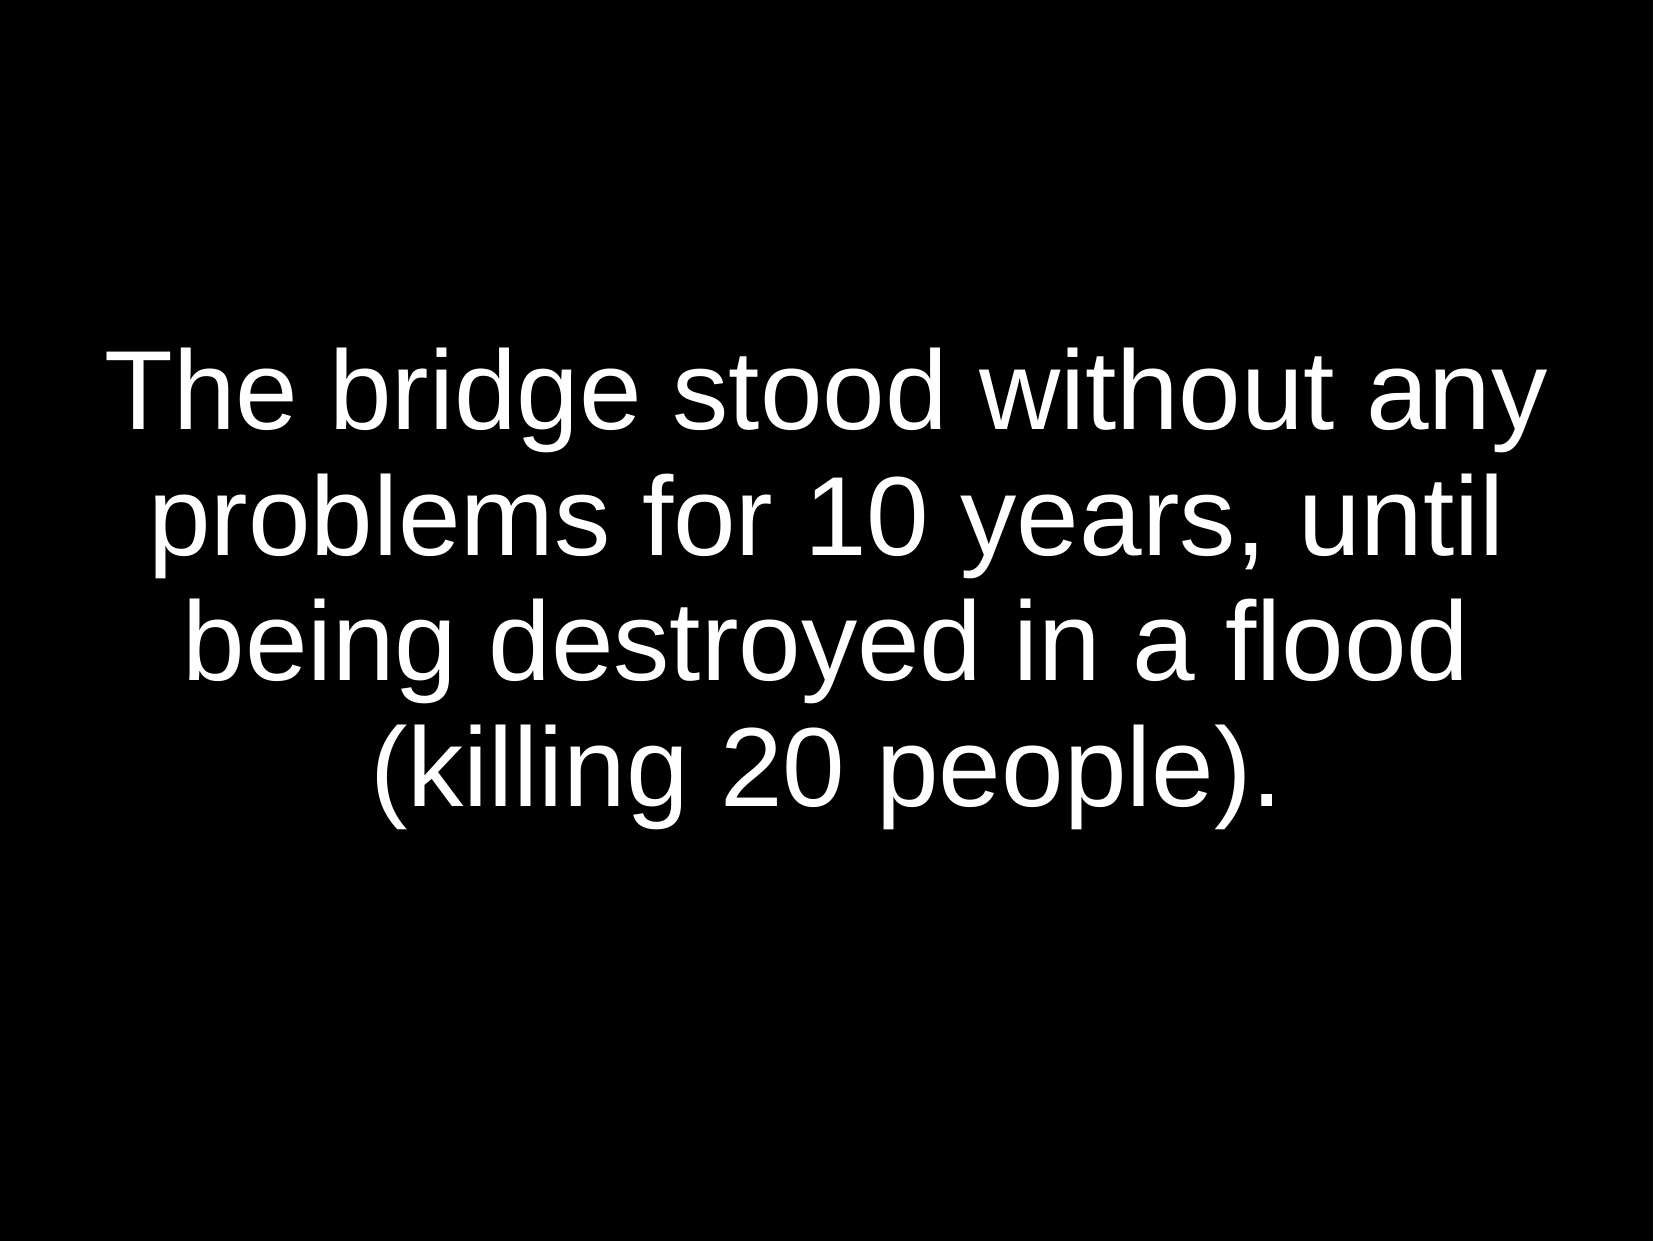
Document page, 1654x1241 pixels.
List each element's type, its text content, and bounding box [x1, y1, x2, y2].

subtitle The bridge stood without any problems for 10 years, until being destroyed in a flood (killing 20 people). [82, 56, 1571, 1102]
